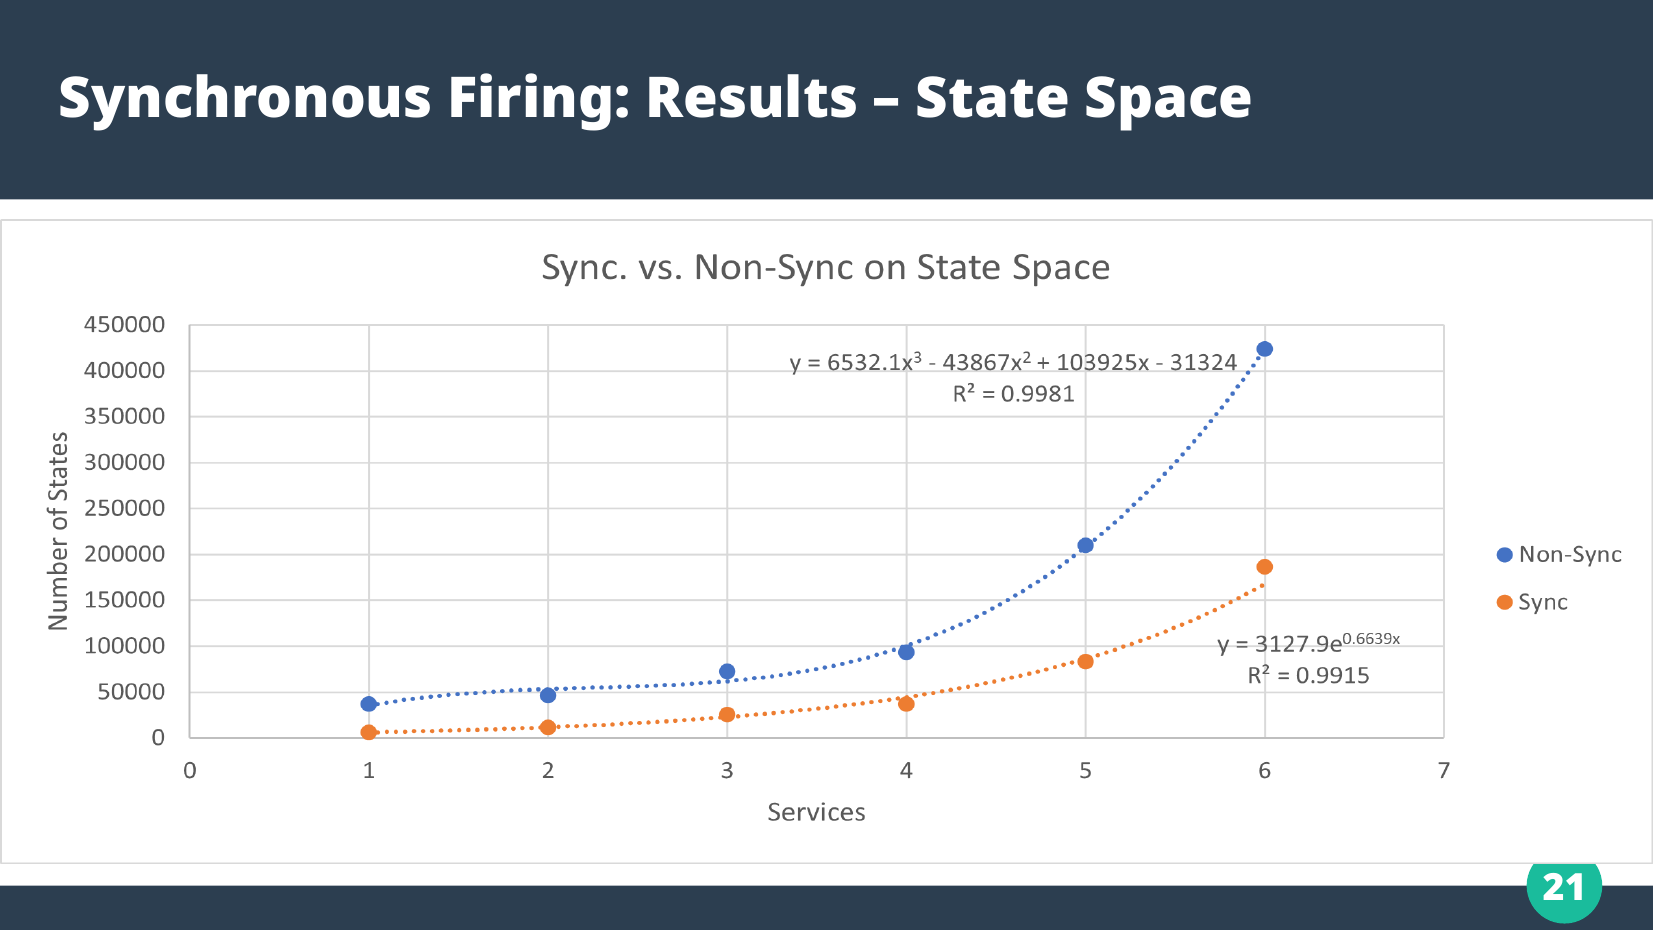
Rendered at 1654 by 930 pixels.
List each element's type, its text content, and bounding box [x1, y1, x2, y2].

picture [0, 219, 1653, 864]
title Synchronous Firing: Results – State Space [58, 36, 1594, 156]
